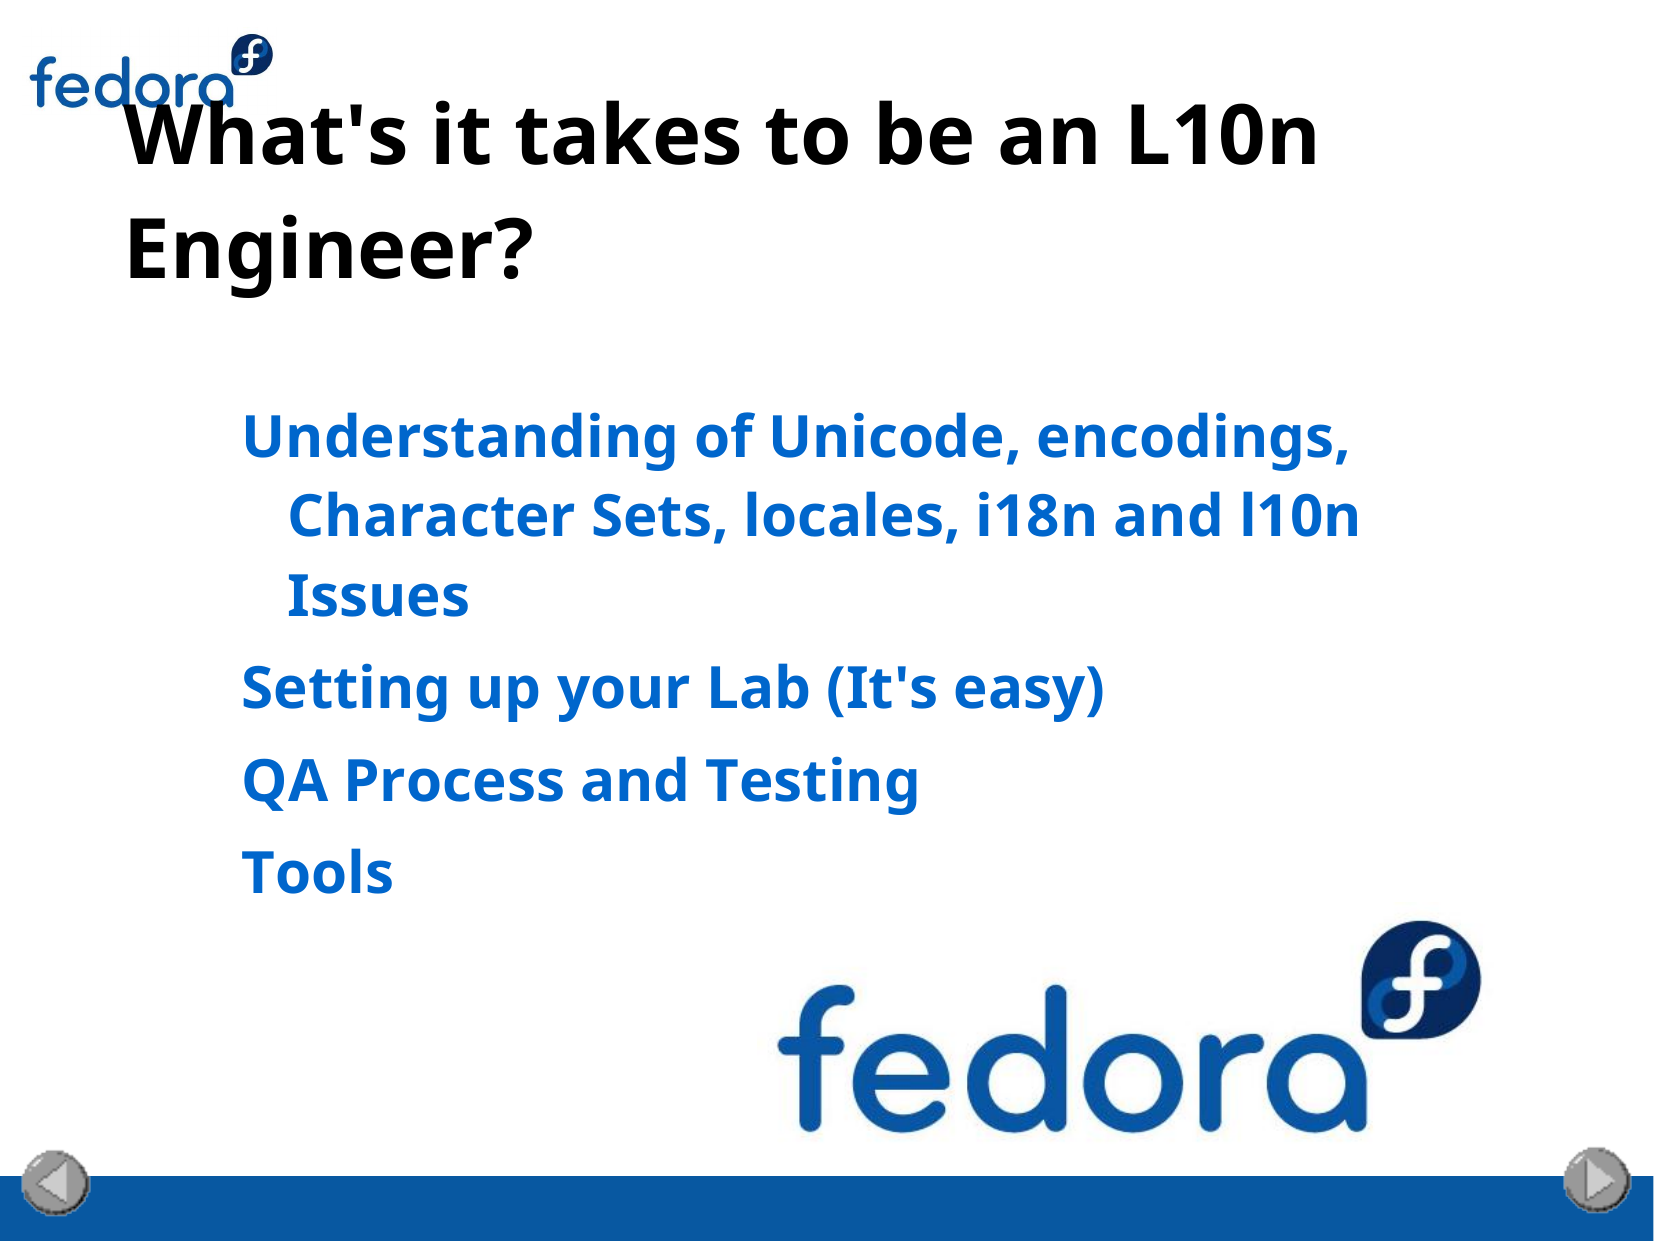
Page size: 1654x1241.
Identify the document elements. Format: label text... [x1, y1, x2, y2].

list Understanding of Unicode, encodings, Character Sets, locales, i18n and l10n Issues Setting up your Lab (It's easy) QA Process and Testing Tools [151, 295, 1476, 1041]
picture [22, 27, 277, 115]
picture [0, 1143, 1654, 1241]
title What's it takes to be an L10n Engineer? [123, 87, 1529, 292]
picture [757, 902, 1494, 1154]
